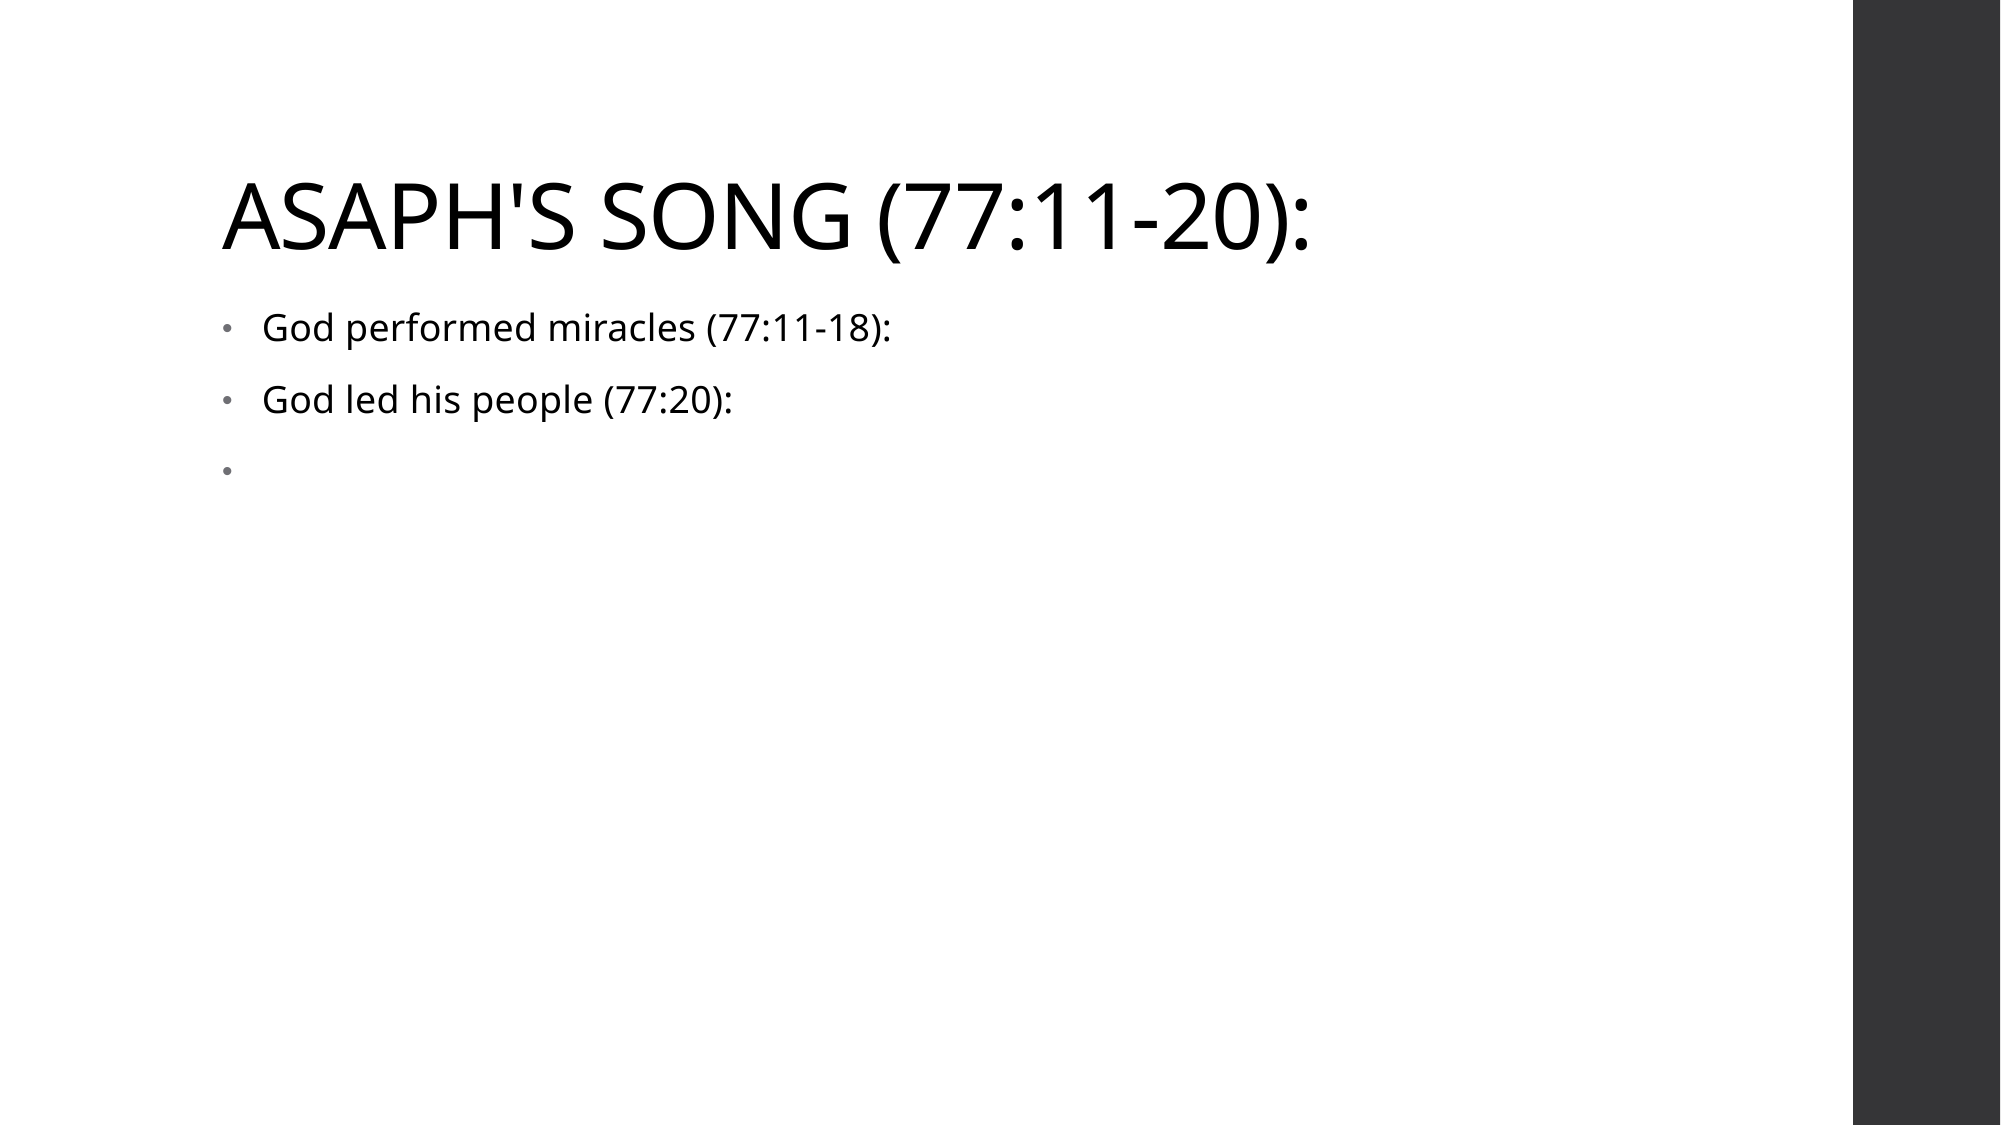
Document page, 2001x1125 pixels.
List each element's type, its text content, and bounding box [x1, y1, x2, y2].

title ASAPH'S SONG (77:11-20): [206, 60, 1797, 278]
list God performed miracles (77:11-18): God led his people (77:20): [206, 299, 1617, 1014]
